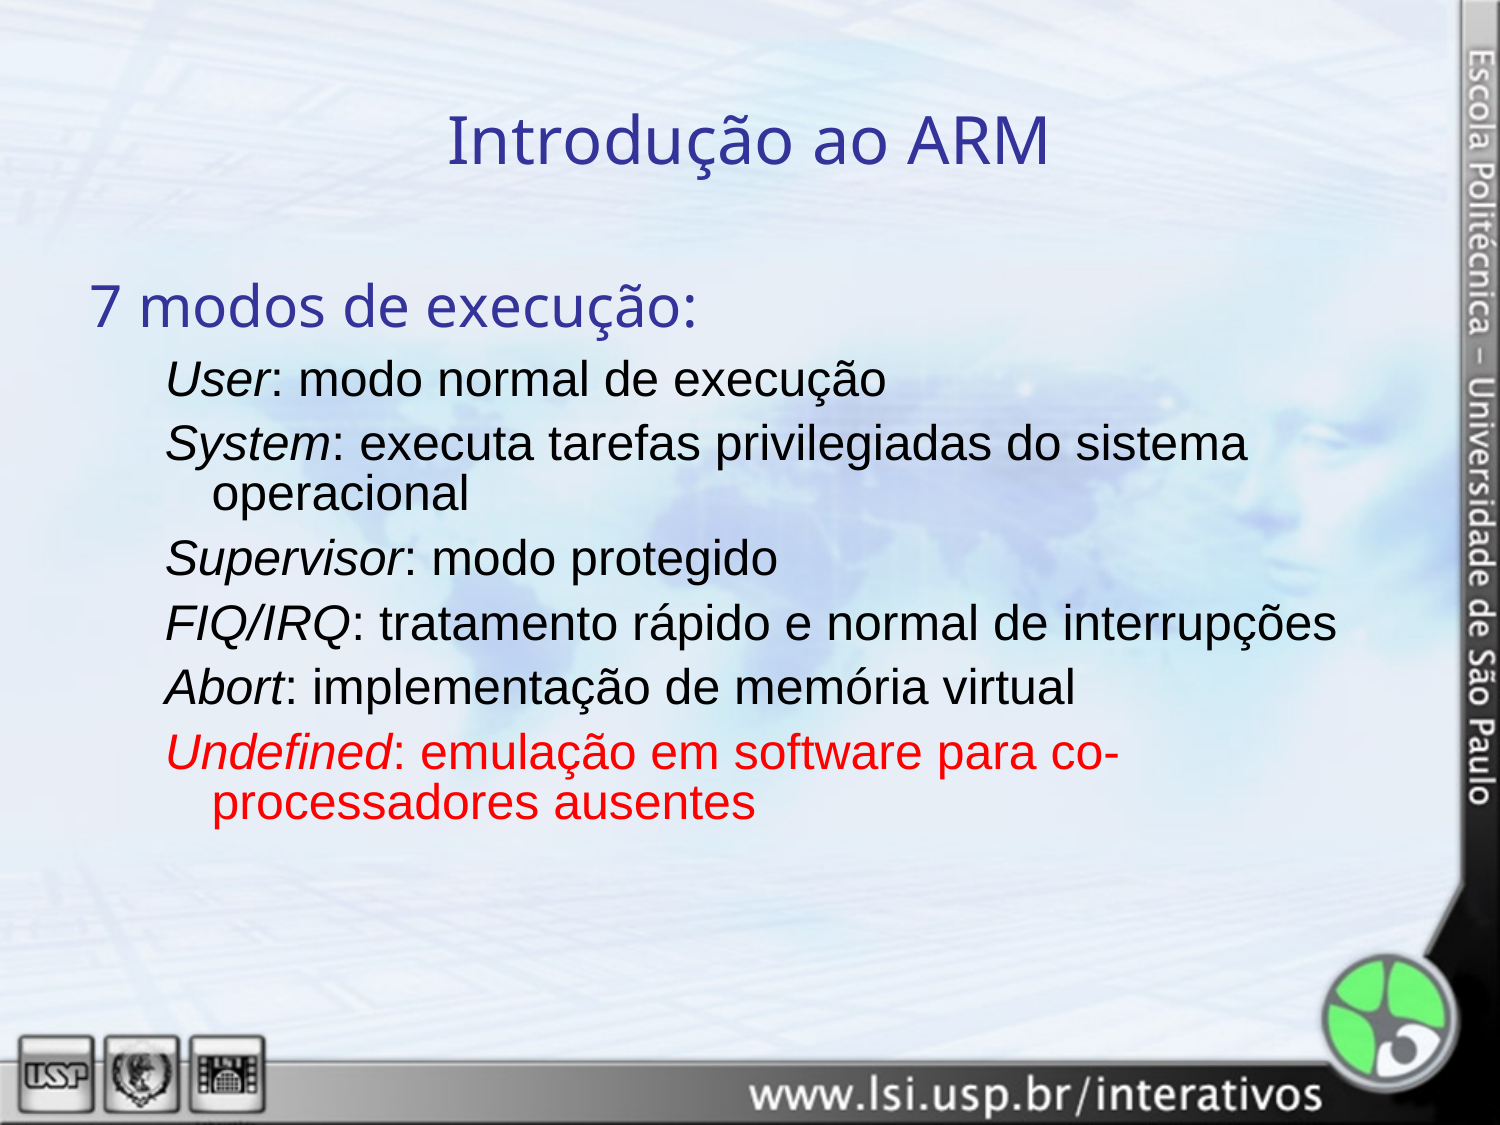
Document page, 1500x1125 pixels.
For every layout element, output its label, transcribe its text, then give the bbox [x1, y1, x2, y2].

picture [0, 0, 1500, 1125]
list 7 modos de execução: User: modo normal de execução System: executa tarefas privilegiadas do sistema operacional Supervisor: modo protegido FIQ/IRQ: tratamento rápido e normal de interrupções Abort: implementação de memória virtual Undefined: emulação em software para co-processadores ausentes [75, 262, 1426, 1006]
title Introdução ao ARM [75, 45, 1426, 233]
